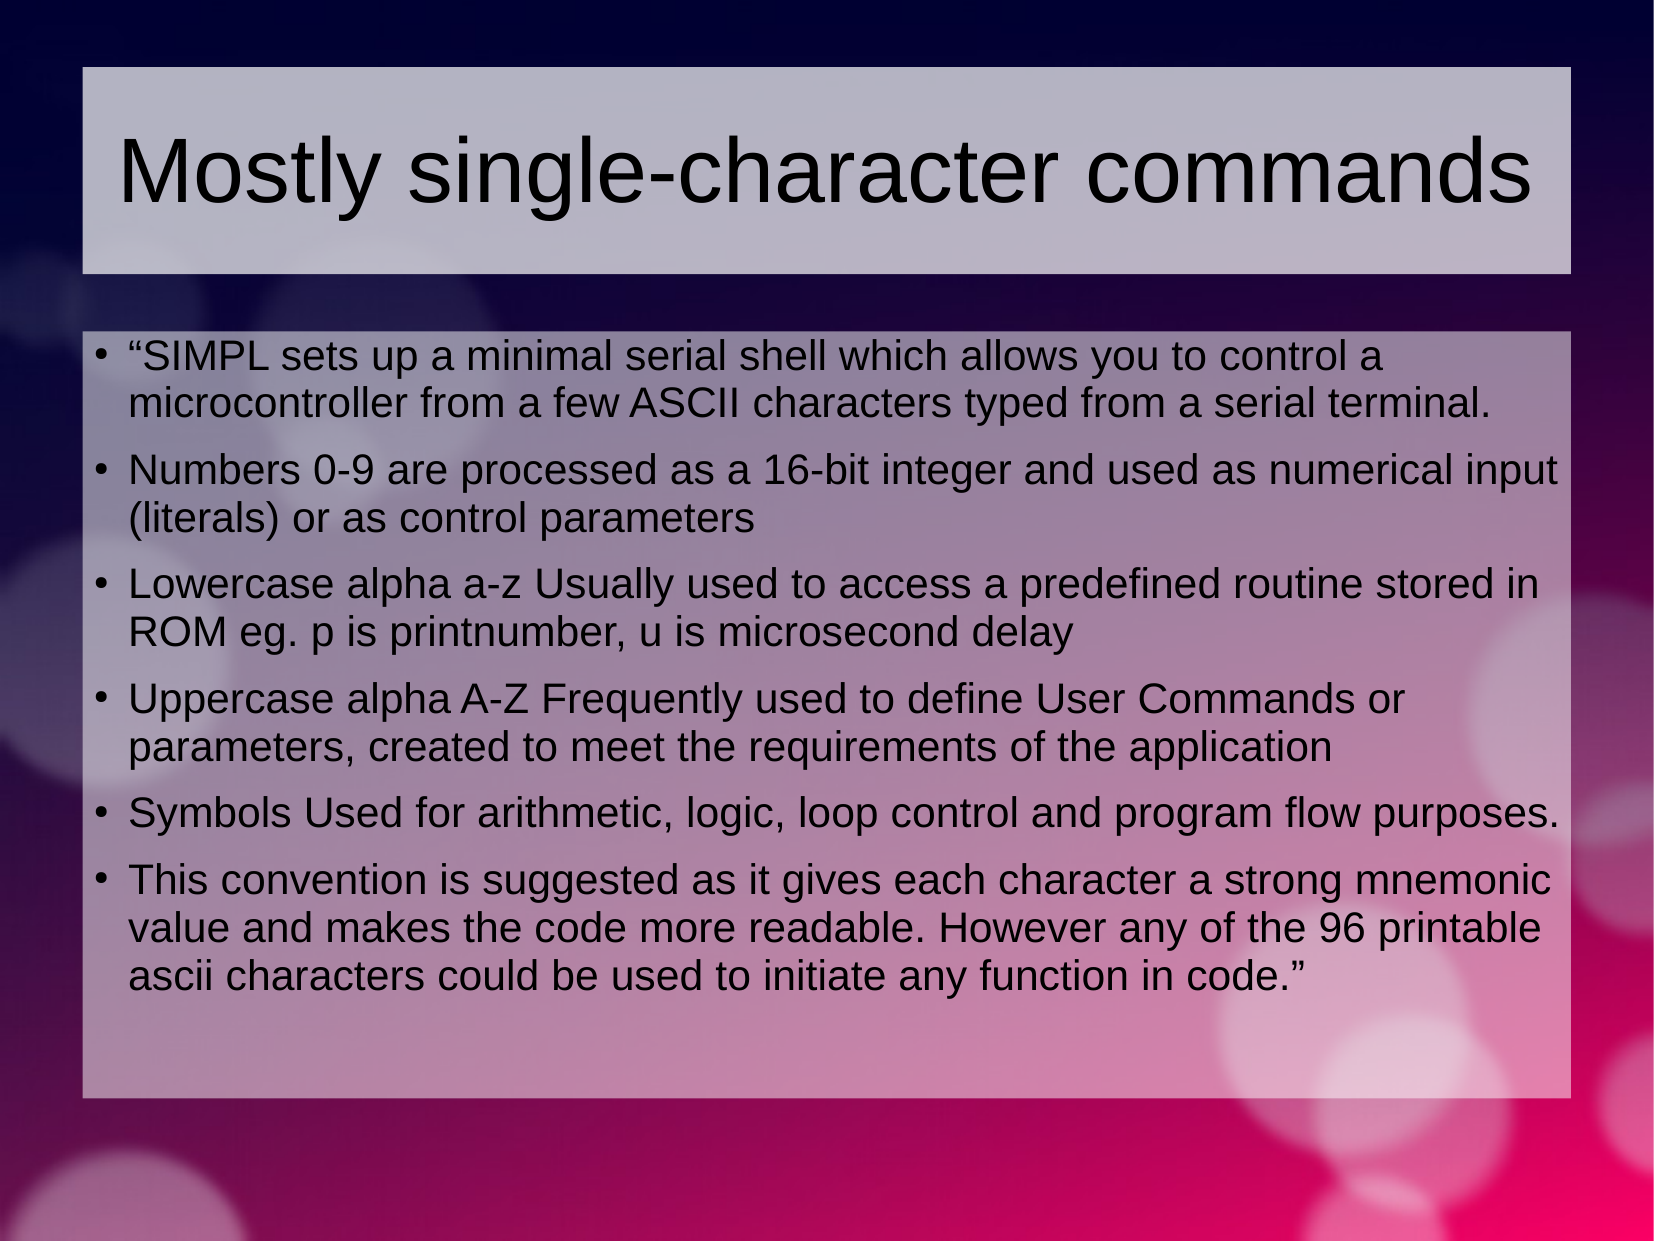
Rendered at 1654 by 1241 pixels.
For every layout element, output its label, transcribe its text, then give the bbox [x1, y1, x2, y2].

title Mostly single-character commands [82, 67, 1571, 275]
list “SIMPL sets up a minimal serial shell which allows you to control a microcontroller from a few ASCII characters typed from a serial terminal. Numbers 0-9 are processed as a 16-bit integer and used as numerical input (literals) or as control parameters Lowercase alpha a-z Usually used to access a predefined routine stored in ROM eg. p is printnumber, u is microsecond delay Uppercase alpha A-Z Frequently used to define User Commands or parameters, created to meet the requirements of the application Symbols Used for arithmetic, logic, loop control and program flow purposes. This convention is suggested as it gives each character a strong mnemonic value and makes the code more readable. However any of the 96 printable ascii characters could be used to initiate any function in code.” [82, 331, 1571, 1099]
picture [0, 0, 1654, 1241]
